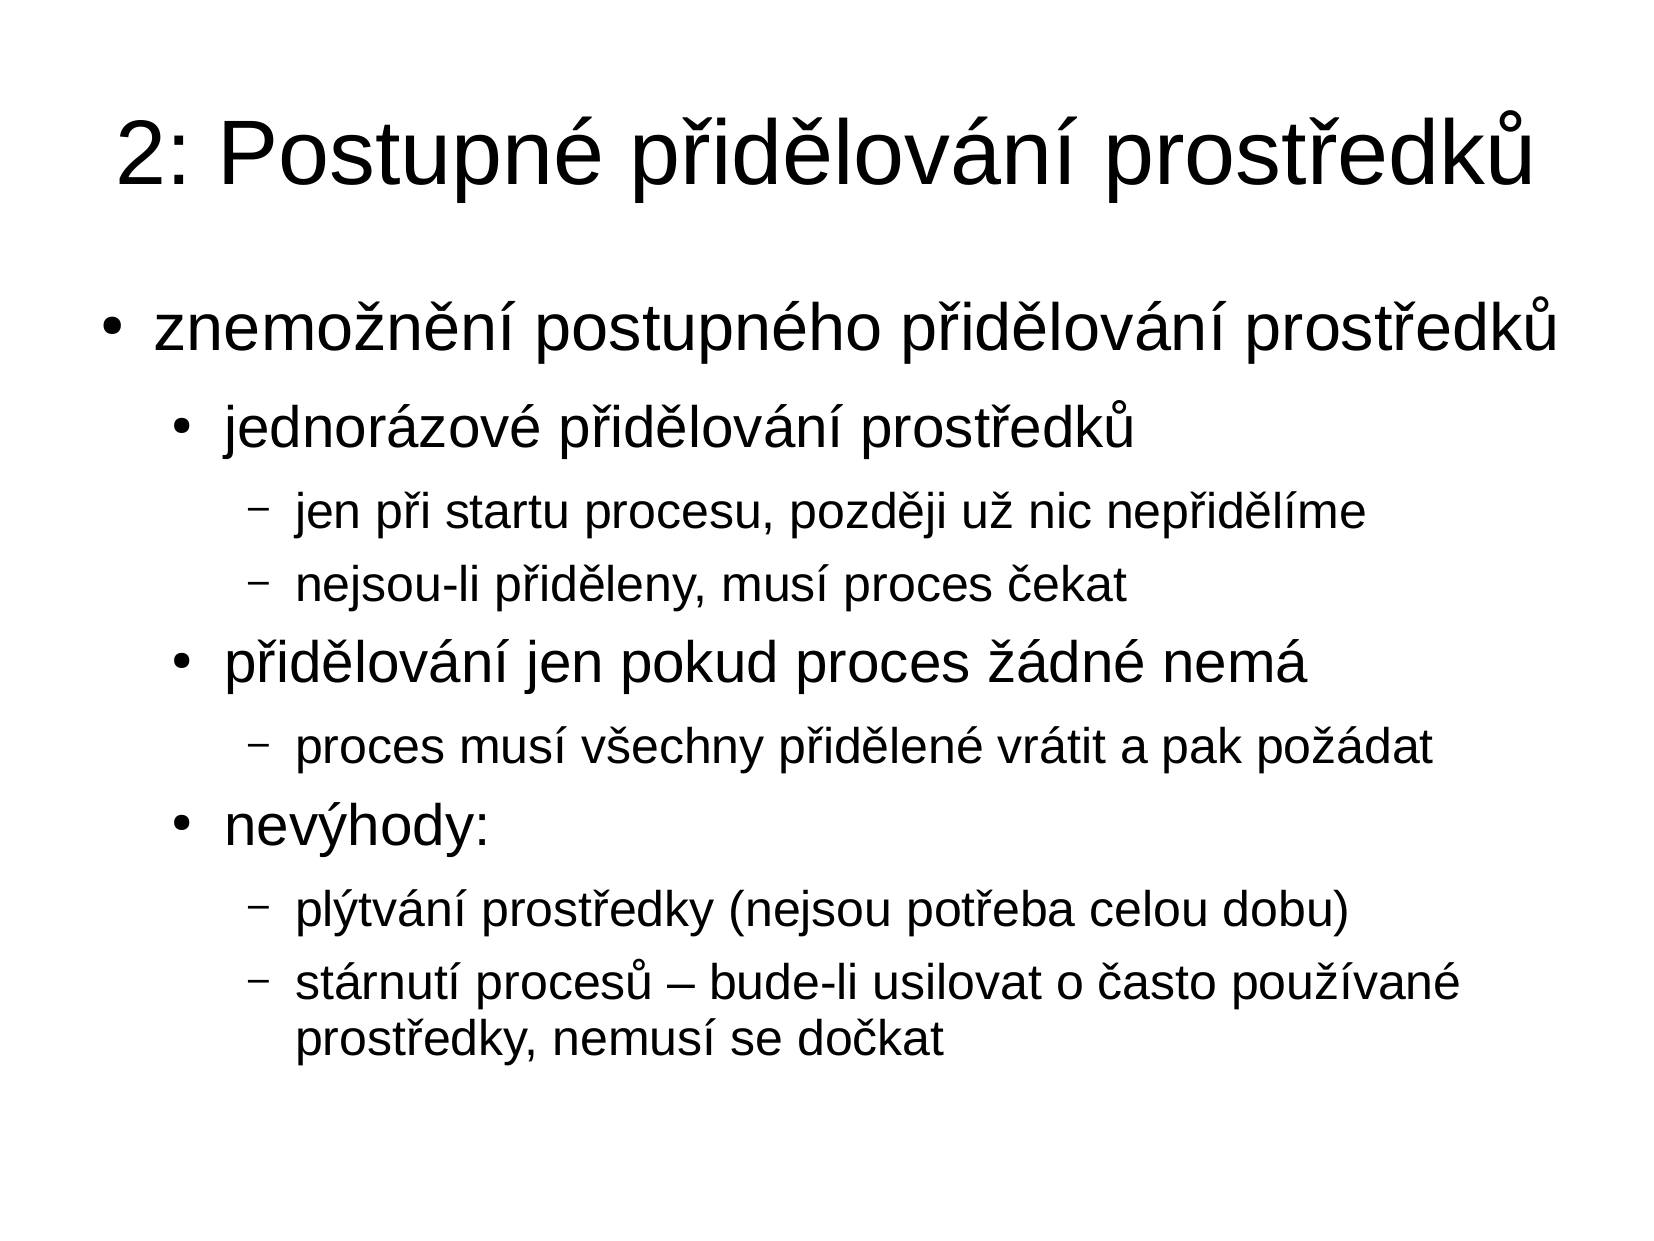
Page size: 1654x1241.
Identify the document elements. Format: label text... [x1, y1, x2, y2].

list znemožnění postupného přidělování prostředků jednorázové přidělování prostředků jen při startu procesu, později už nic nepřidělíme nejsou-li přiděleny, musí proces čekat přidělování jen pokud proces žádné nemá proces musí všechny přidělené vrátit a pak požádat nevýhody: plýtvání prostředky (nejsou potřeba celou dobu) stárnutí procesů – bude-li usilovat o často používané prostředky, nemusí se dočkat [82, 290, 1571, 1094]
title 2: Postupné přidělování prostředků [82, 56, 1571, 250]
